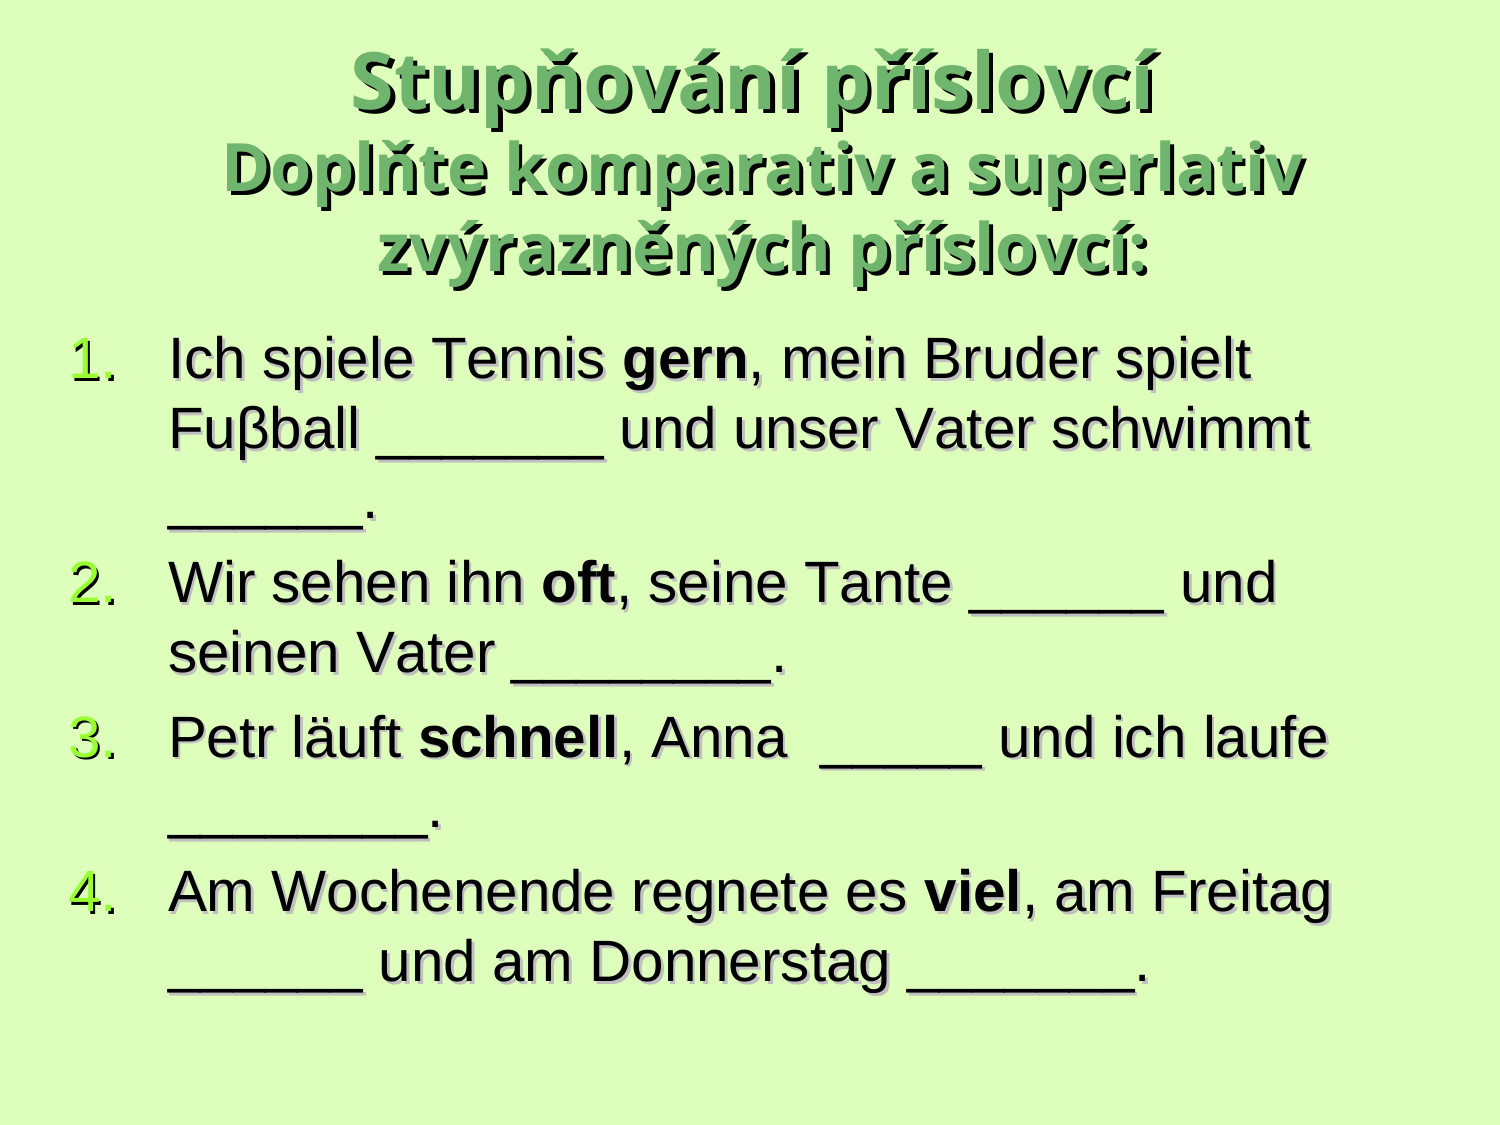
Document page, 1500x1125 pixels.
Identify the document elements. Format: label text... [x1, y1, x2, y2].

list Ich spiele Tennis gern, mein Bruder spielt Fuβball _______ und unser Vater schwimmt ______. Wir sehen ihn oft, seine Tante ______ und seinen Vater ________. Petr läuft schnell, Anna _____ und ich laufe ________. Am Wochenende regnete es viel, am Freitag ______ und am Donnerstag _______. [53, 312, 1451, 1086]
title Stupňování příslovcí Doplňte komparativ a superlativ zvýrazněných příslovcí: [75, 22, 1451, 293]
